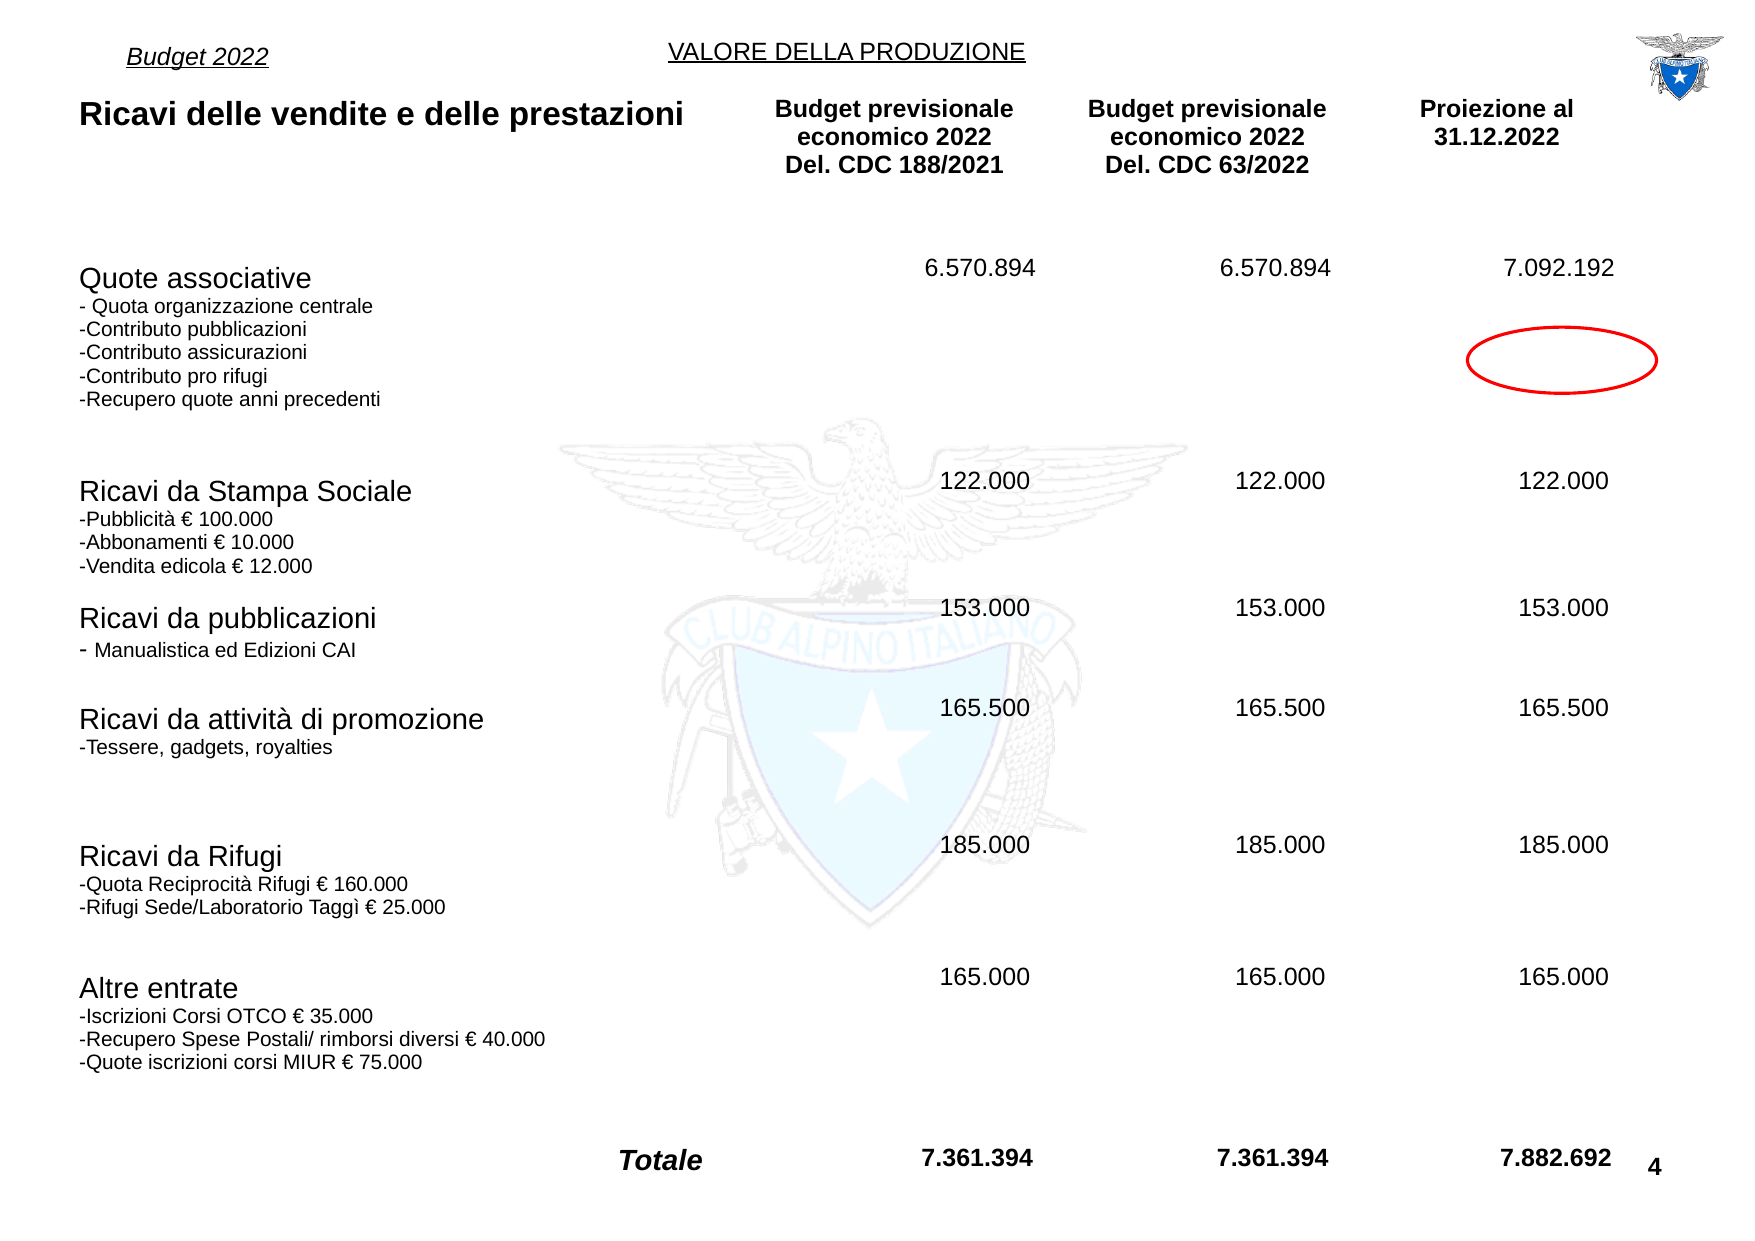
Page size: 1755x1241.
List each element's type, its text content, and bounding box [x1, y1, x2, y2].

table_cell 165.000 [723, 963, 1054, 1120]
table_cell 6.570.894 [1054, 253, 1349, 467]
table_cell 7.092.192 [1349, 253, 1633, 467]
table_cell 185.000 [1349, 831, 1633, 963]
table_header Budget previsionale economico 2022 Del. CDC 188/2021 [723, 87, 1054, 253]
table_cell 7.361.394 [723, 1120, 1054, 1216]
table_cell 7.092.192 [1470, 329, 1633, 391]
table_cell 165.500 [723, 694, 1054, 831]
table_cell Ricavi da Stampa Sociale Pubblicità € 100.000 Abbonamenti € 10.000 Vendita edicola € 12.000 [62, 467, 723, 594]
table_cell 122.000 [1349, 467, 1633, 594]
table_header Budget previsionale economico 2022 Del. CDC 63/2022 [1054, 87, 1349, 253]
table_cell 122.000 [723, 467, 1054, 594]
table_cell 185.000 [723, 831, 1054, 963]
table_cell Totale [62, 1120, 723, 1216]
table_cell 153.000 [723, 594, 1054, 694]
table_cell 165.000 [1349, 963, 1633, 1120]
table_cell Ricavi da Rifugi Quota Reciprocità Rifugi € 160.000 Rifugi Sede/Laboratorio Taggì € 25.000 [62, 831, 723, 963]
table_cell Ricavi da attività di promozione Tessere, gadgets, royalties [62, 694, 723, 831]
table_cell Ricavi da pubblicazioni - Manualistica ed Edizioni CAI [62, 594, 723, 694]
table_cell Quote associative - Quota organizzazione centrale Contributo pubblicazioni Contributo assicurazioni Contributo pro rifugi Recupero quote anni precedenti [62, 253, 723, 467]
table_cell Altre entrate Iscrizioni Corsi OTCO € 35.000 Recupero Spese Postali/ rimborsi diversi € 40.000 Quote iscrizioni corsi MIUR € 75.000 [62, 963, 723, 1120]
table_cell 7.361.394 [1054, 1120, 1349, 1216]
table_cell 153.000 [1054, 594, 1349, 694]
table_header Ricavi delle vendite e delle prestazioni [62, 87, 723, 253]
table_cell 122.000 [1054, 467, 1349, 594]
table_header Proiezione al 31.12.2022 [1349, 87, 1633, 253]
table_cell 6.570.894 [723, 253, 1054, 467]
table_cell 153.000 [1349, 594, 1633, 694]
table_cell 185.000 [1054, 831, 1349, 963]
table_cell 165.000 [1054, 963, 1349, 1120]
table_cell 165.500 [1054, 694, 1349, 831]
text_box Budget 2022 [50, 35, 346, 82]
text_box 4 [1632, 1144, 1681, 1191]
table_cell 7.882.692 [1349, 1120, 1633, 1216]
table_header VALORE DELLA PRODUZIONE [263, 30, 1432, 75]
table_cell 165.500 [1349, 694, 1633, 831]
picture [1632, 29, 1728, 108]
